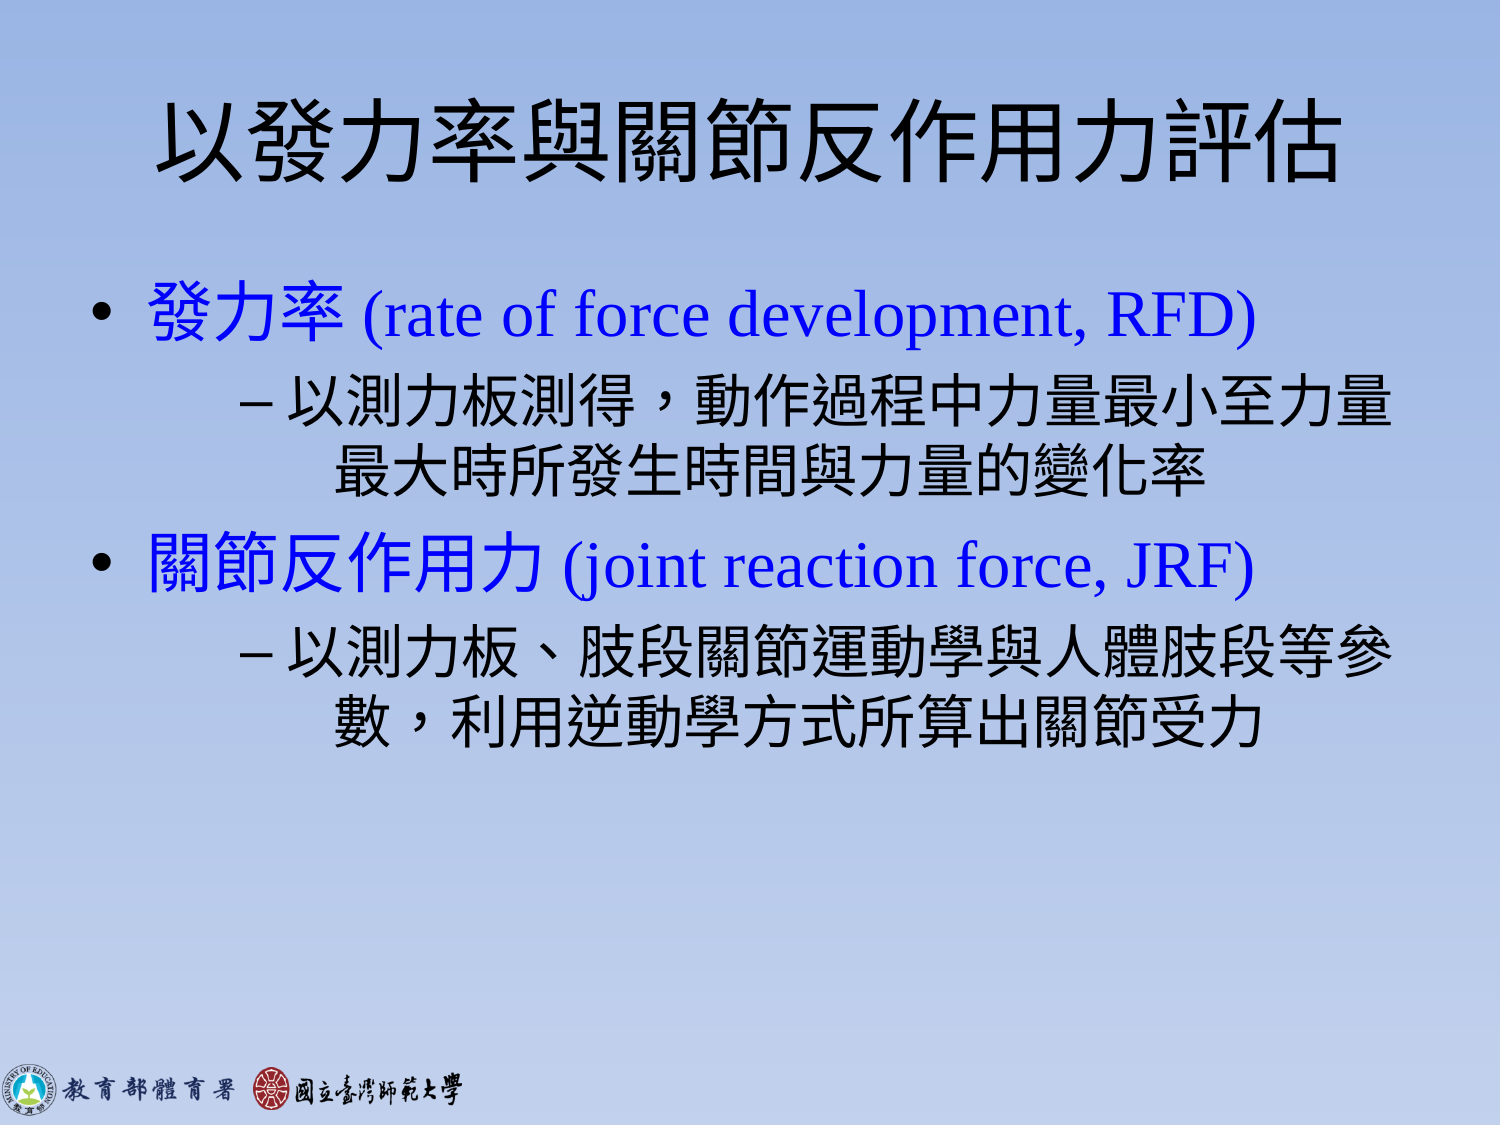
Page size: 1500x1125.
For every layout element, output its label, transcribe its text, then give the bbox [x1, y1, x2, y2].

list 發力率(rate of force development, RFD) 以測力板測得，動作過程中力量最小至力量最大時所發生時間與力量的變化率 關節反作用力(joint reaction force, JRF) 以測力板、肢段關節運動學與人體肢段等參數，利用逆動學方式所算出關節受力 [75, 262, 1426, 1005]
title 以發力率與關節反作用力評估 [75, 45, 1426, 233]
